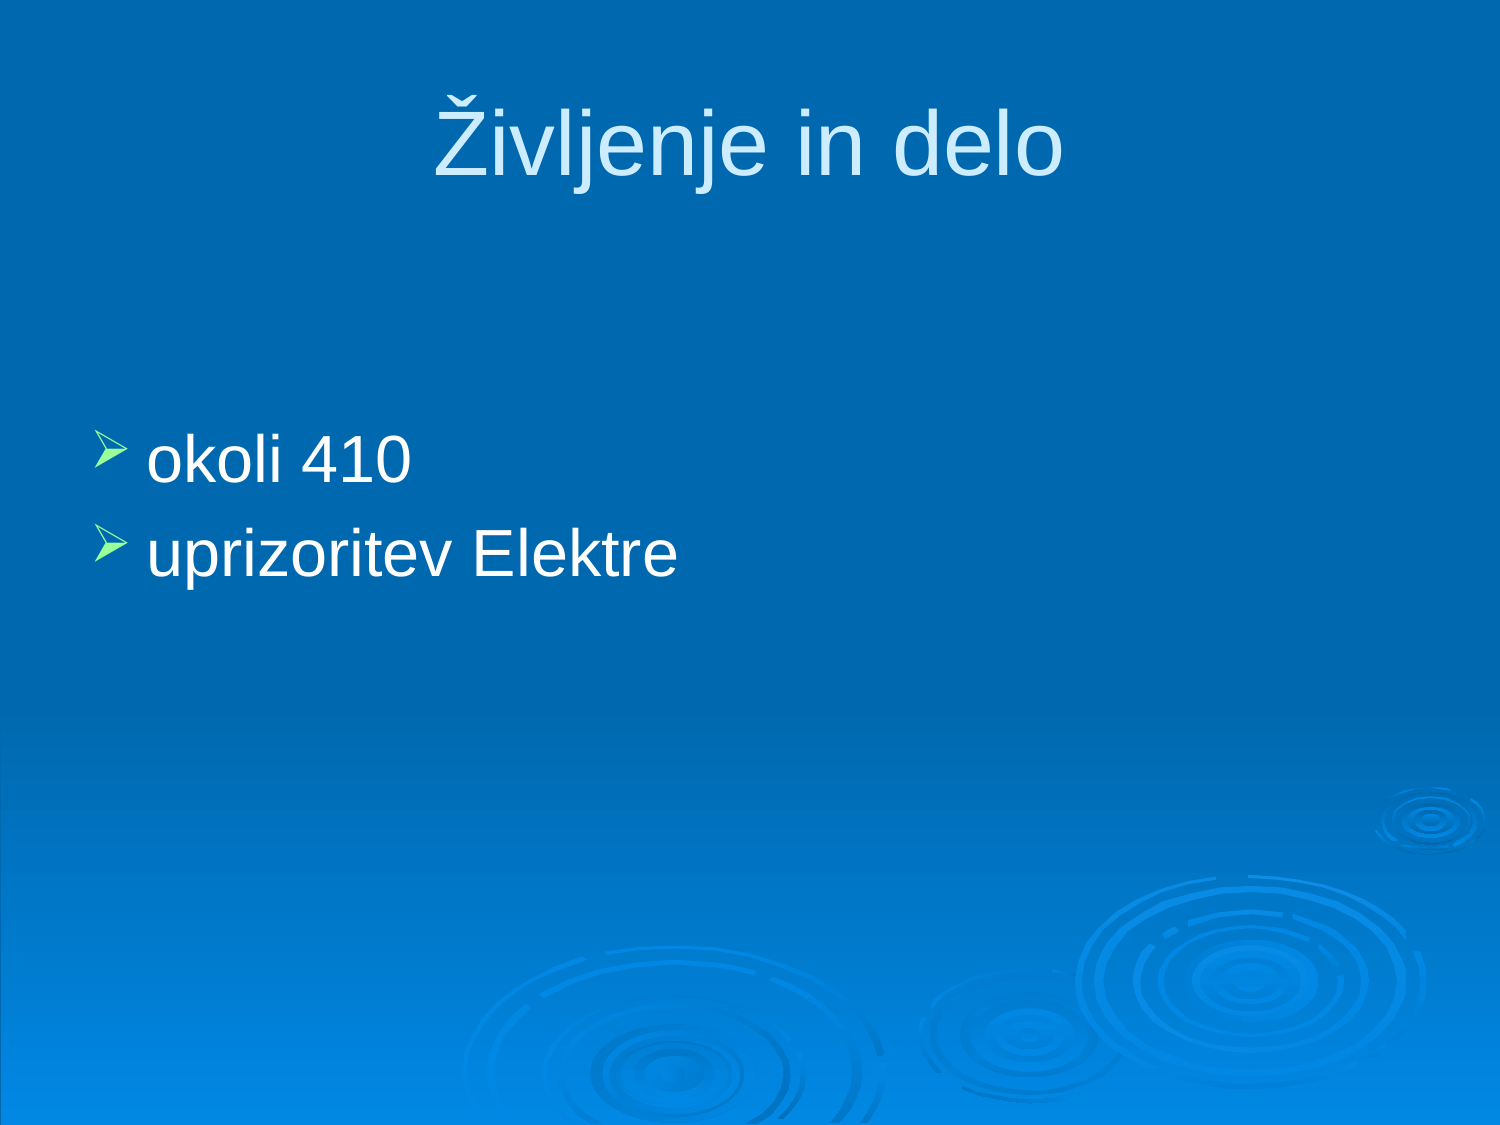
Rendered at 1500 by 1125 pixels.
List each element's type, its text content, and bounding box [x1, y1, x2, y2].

title Življenje in delo [75, 45, 1425, 233]
list okoli 410 uprizoritev Elektre [75, 408, 1425, 1005]
